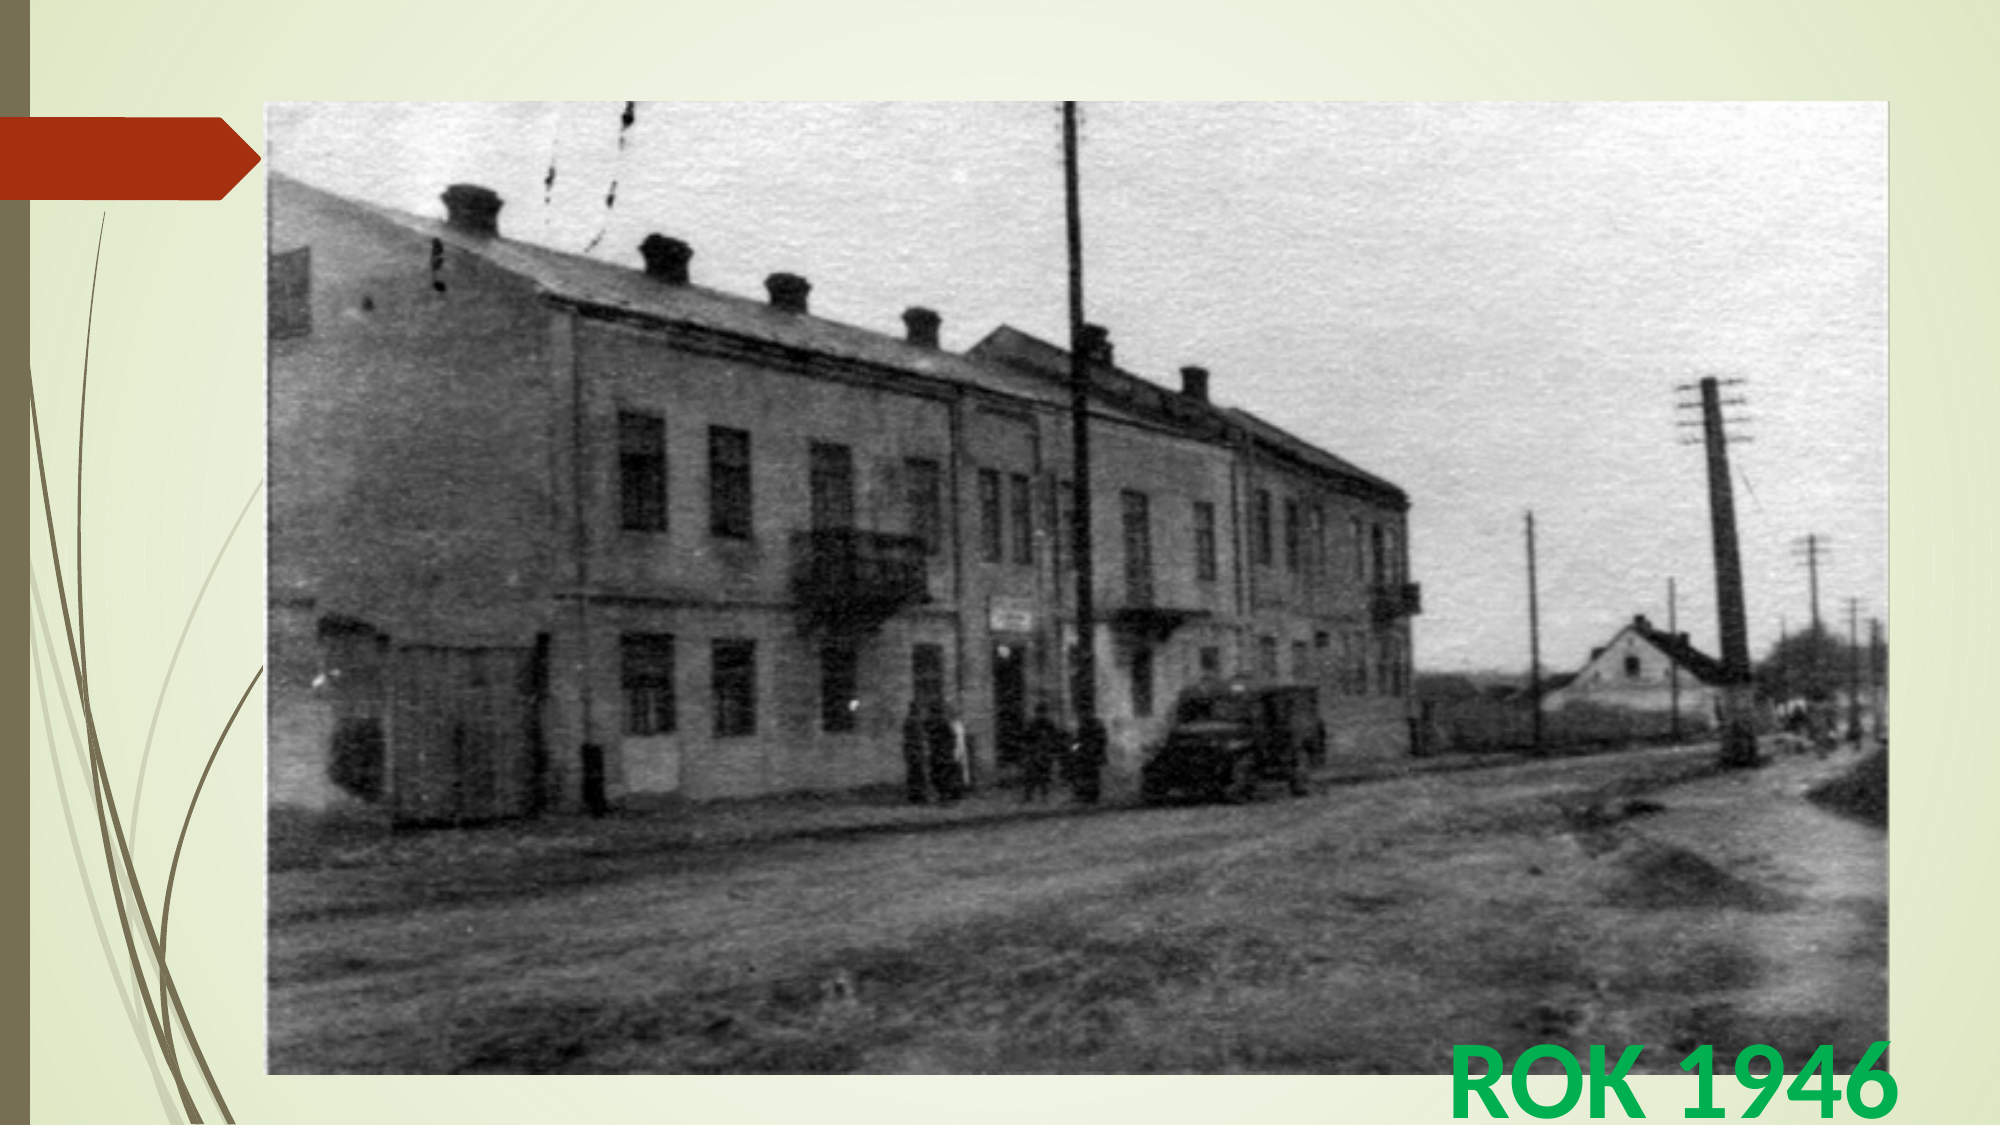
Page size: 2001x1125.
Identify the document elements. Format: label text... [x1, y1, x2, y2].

text_box ROK 1946 [1432, 998, 2000, 1125]
picture [263, 101, 1956, 1075]
